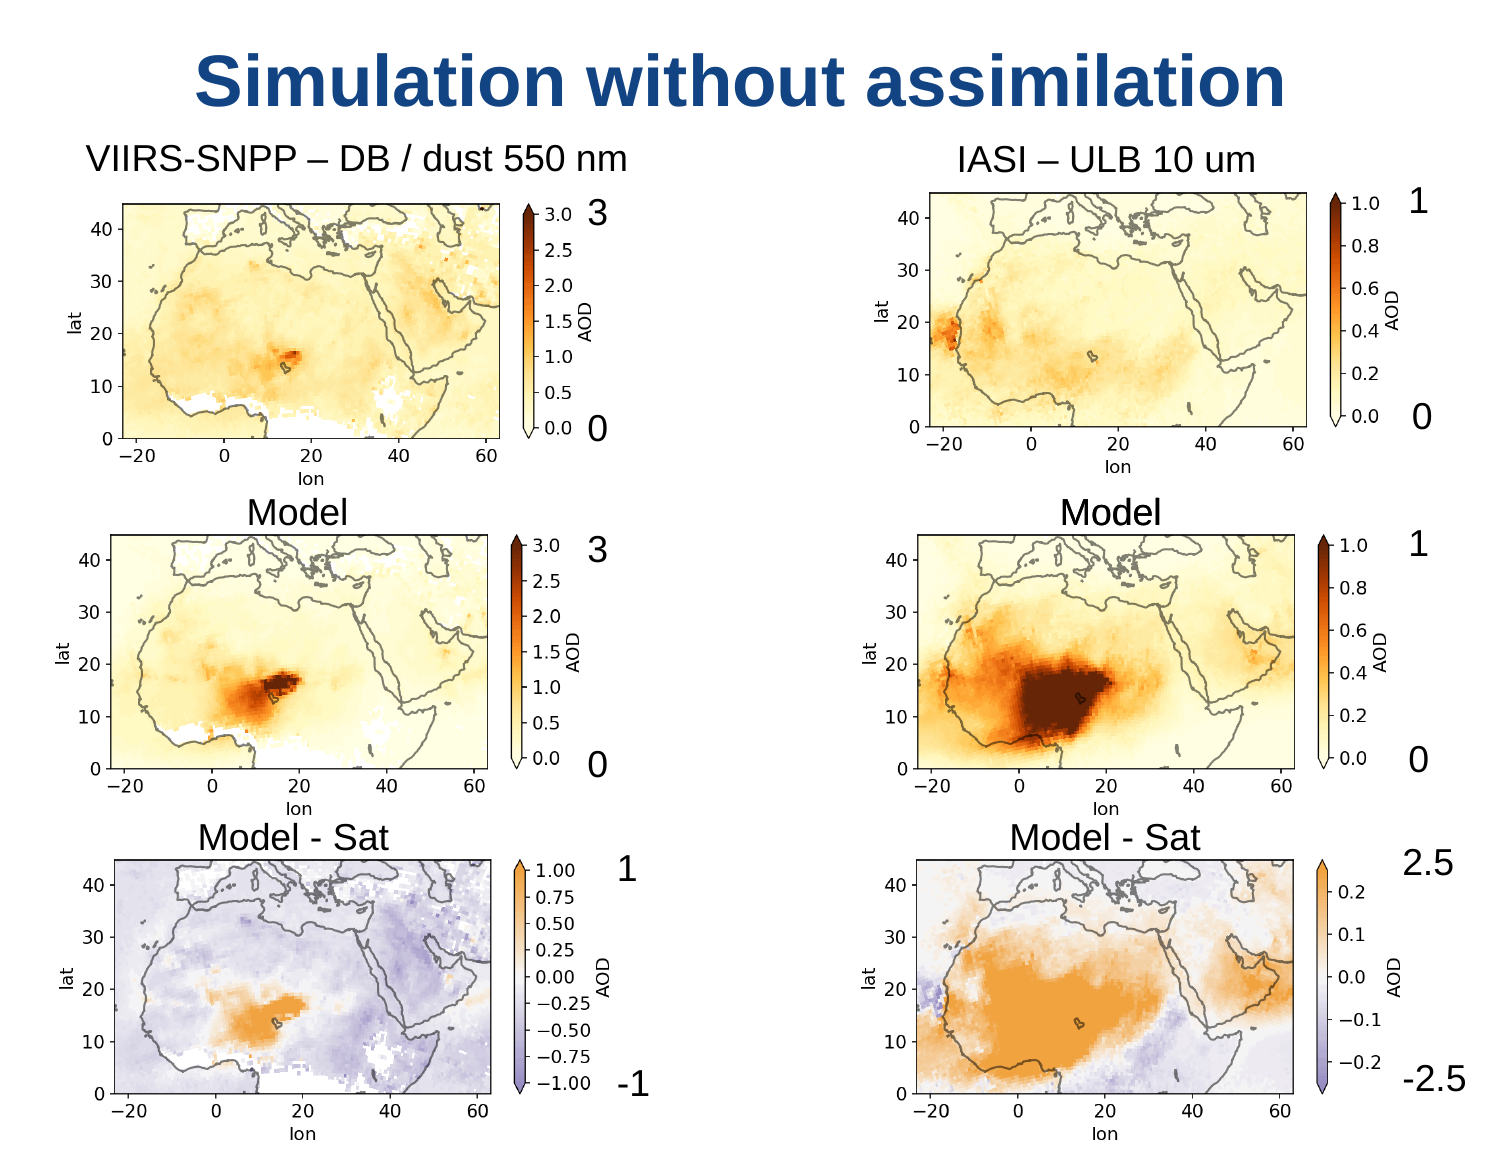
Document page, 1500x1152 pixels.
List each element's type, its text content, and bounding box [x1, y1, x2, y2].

text_box IASI – ULB 10 um [941, 131, 1412, 273]
picture [861, 859, 1400, 1140]
text_box 0 [572, 736, 657, 794]
text_box Model [231, 484, 450, 552]
text_box -2.5 [1387, 1049, 1497, 1149]
text_box 1 [602, 839, 686, 897]
text_box Model - Sat [994, 809, 1355, 909]
picture [874, 192, 1398, 473]
text_box 2.5 [1387, 834, 1472, 891]
picture [862, 534, 1386, 815]
text_box 3 [572, 184, 657, 242]
text_box -1 [602, 1055, 686, 1113]
picture [67, 203, 591, 485]
picture [55, 534, 579, 815]
picture [59, 859, 609, 1140]
text_box Model [1045, 484, 1263, 552]
text_box 0 [1393, 730, 1478, 788]
text_box 1 [1393, 515, 1478, 572]
text_box 0 [1397, 388, 1481, 445]
text_box 0 [572, 399, 657, 457]
text_box 3 [572, 521, 657, 578]
text_box Simulation without assimilation [76, 36, 1427, 178]
text_box VIIRS-SNPP – DB / dust 550 nm [70, 129, 725, 313]
text_box 1 [1393, 172, 1478, 230]
text_box Model - Sat [182, 809, 543, 908]
